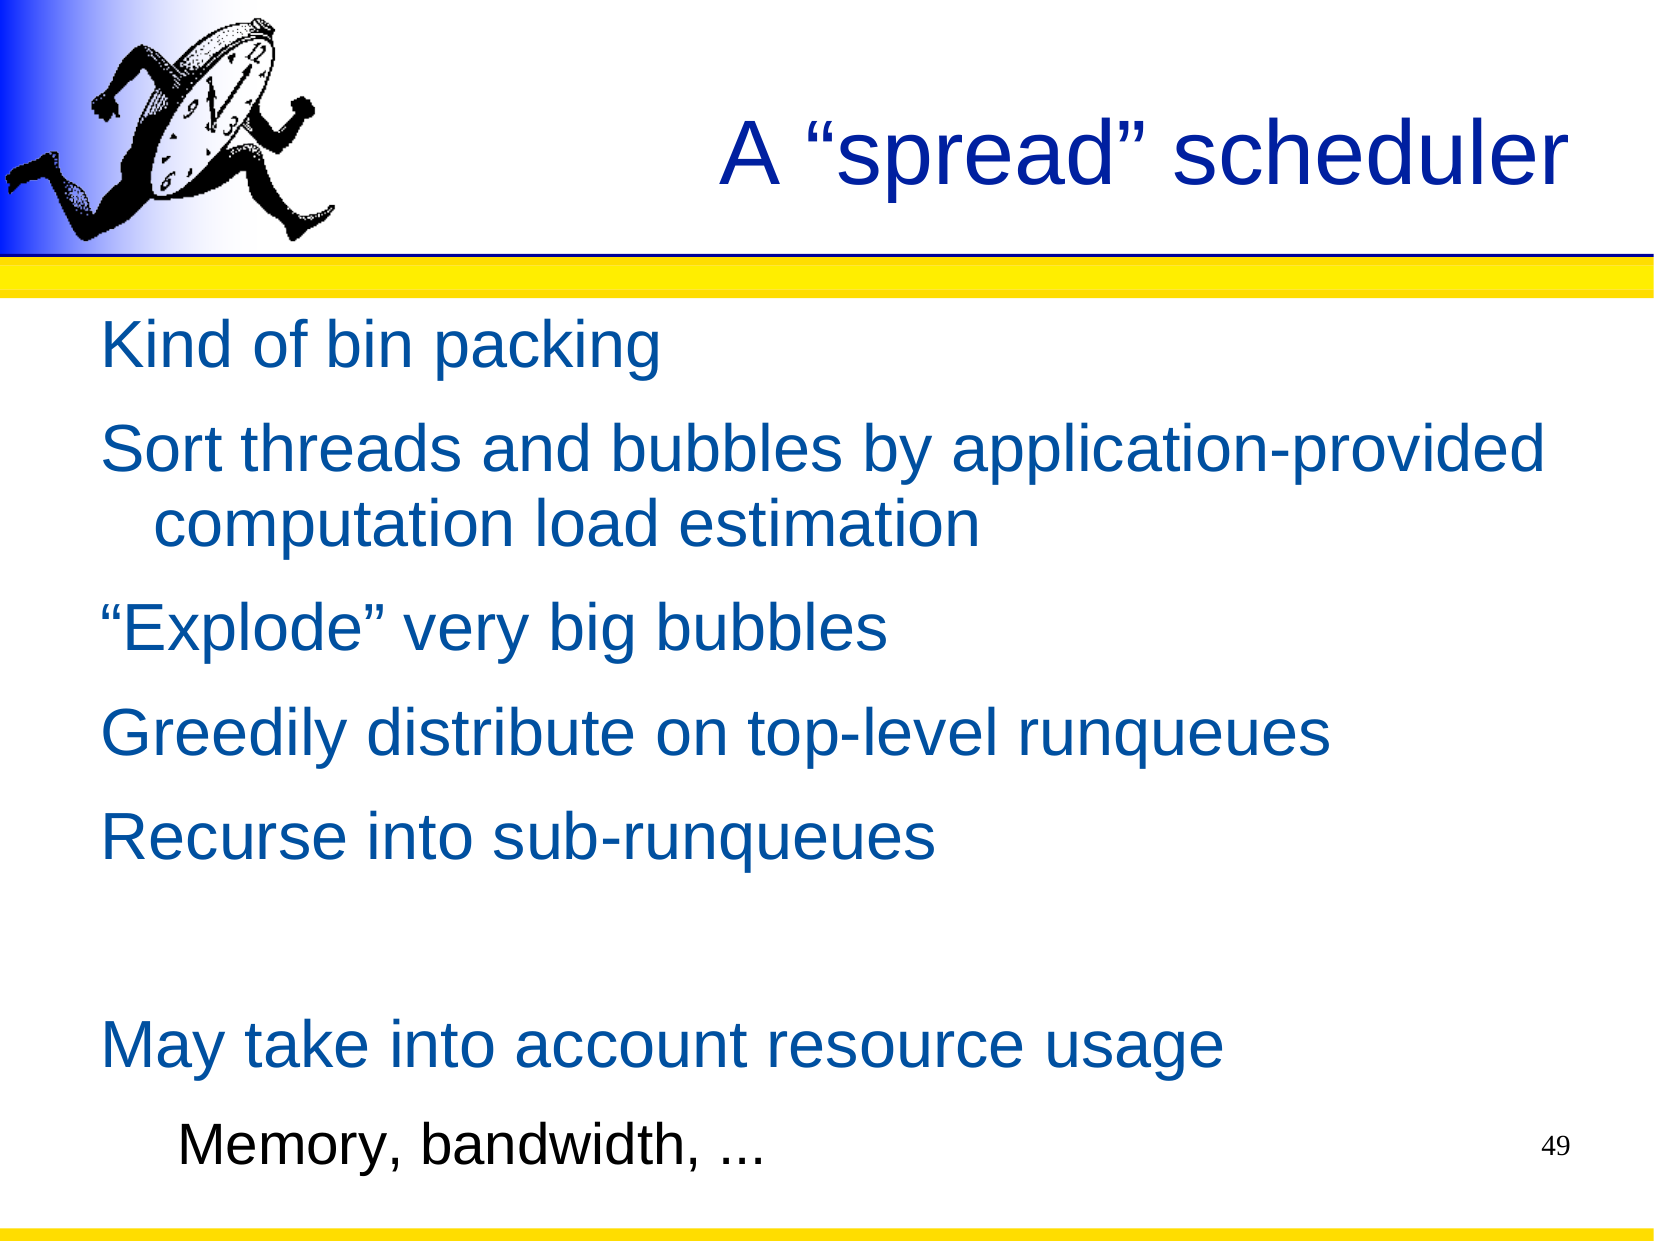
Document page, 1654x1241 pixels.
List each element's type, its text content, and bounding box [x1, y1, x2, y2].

picture [4, 9, 343, 253]
list Kind of bin packing Sort threads and bubbles by application-provided computation load estimation “Explode” very big bubbles Greedily distribute on top-level runqueues Recurse into sub-runqueues May take into account resource usage Memory, bandwidth, ... [82, 307, 1571, 1177]
title A “spread” scheduler [372, 56, 1571, 250]
